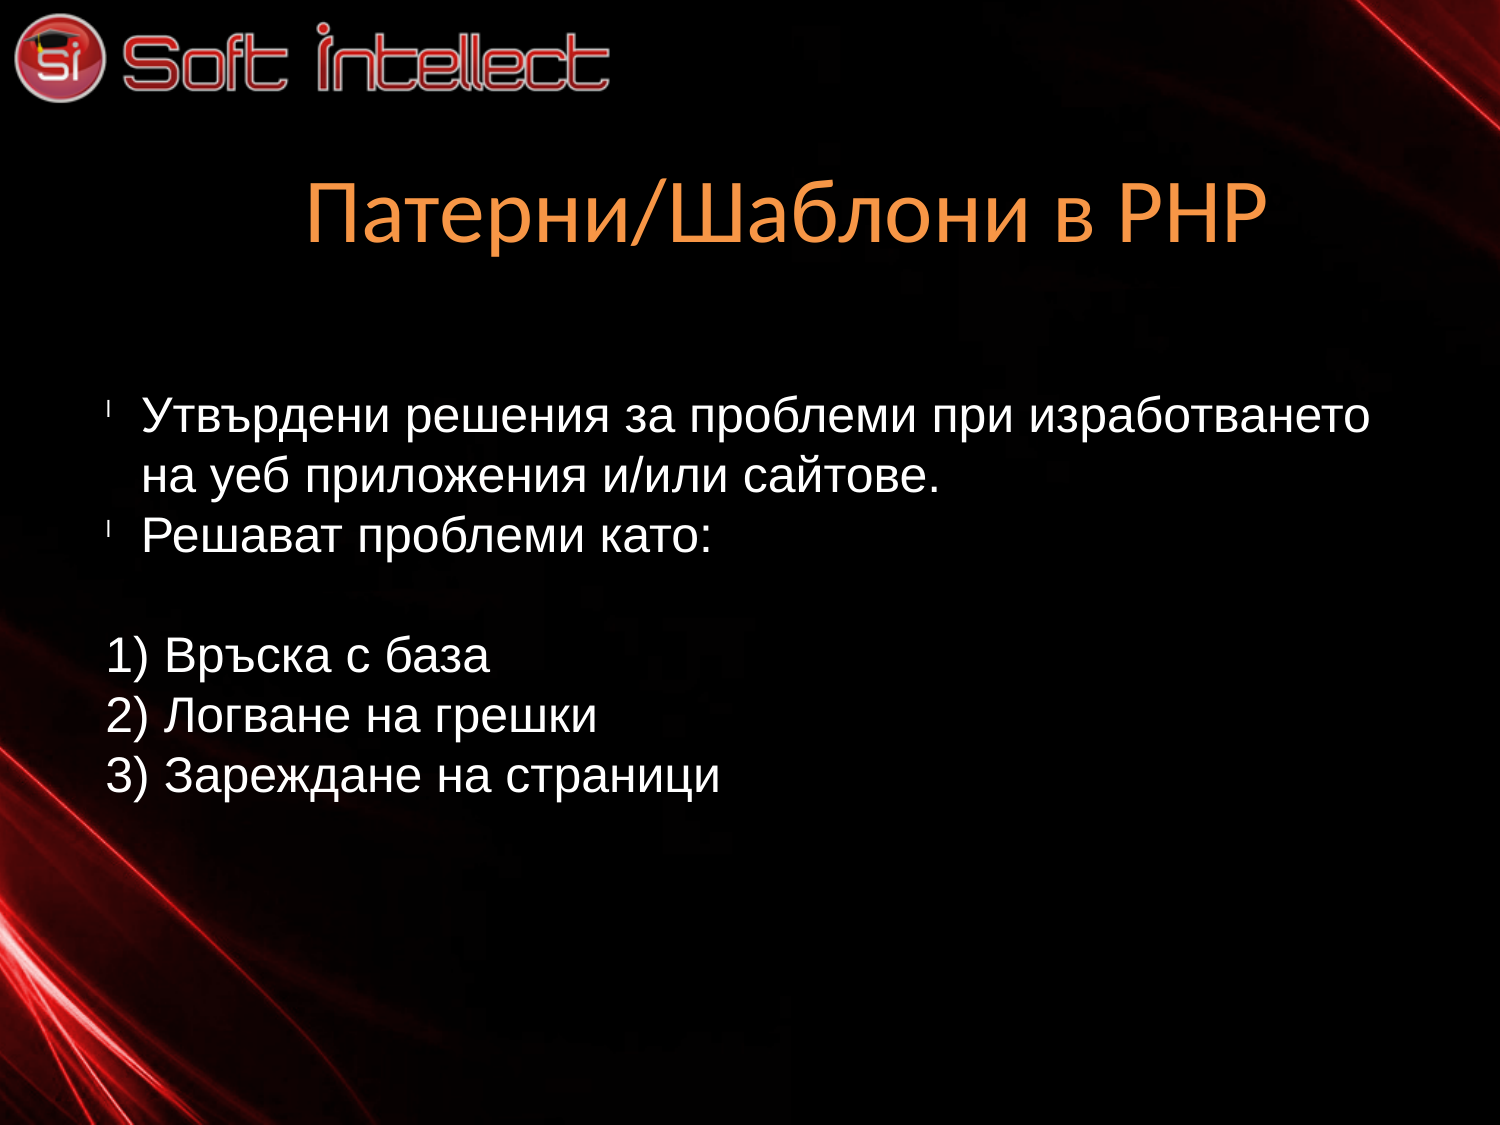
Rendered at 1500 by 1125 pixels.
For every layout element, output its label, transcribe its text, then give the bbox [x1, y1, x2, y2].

text_box Патерни/Шаблони в PHP [150, 127, 1425, 285]
picture [0, 0, 1500, 1125]
text_box Утвърдени решения за проблеми при изработването на уеб приложения и/или сайтове. Решават проблеми като: Връска с база Логване на грешки Зареждане на страници [90, 375, 1425, 1121]
